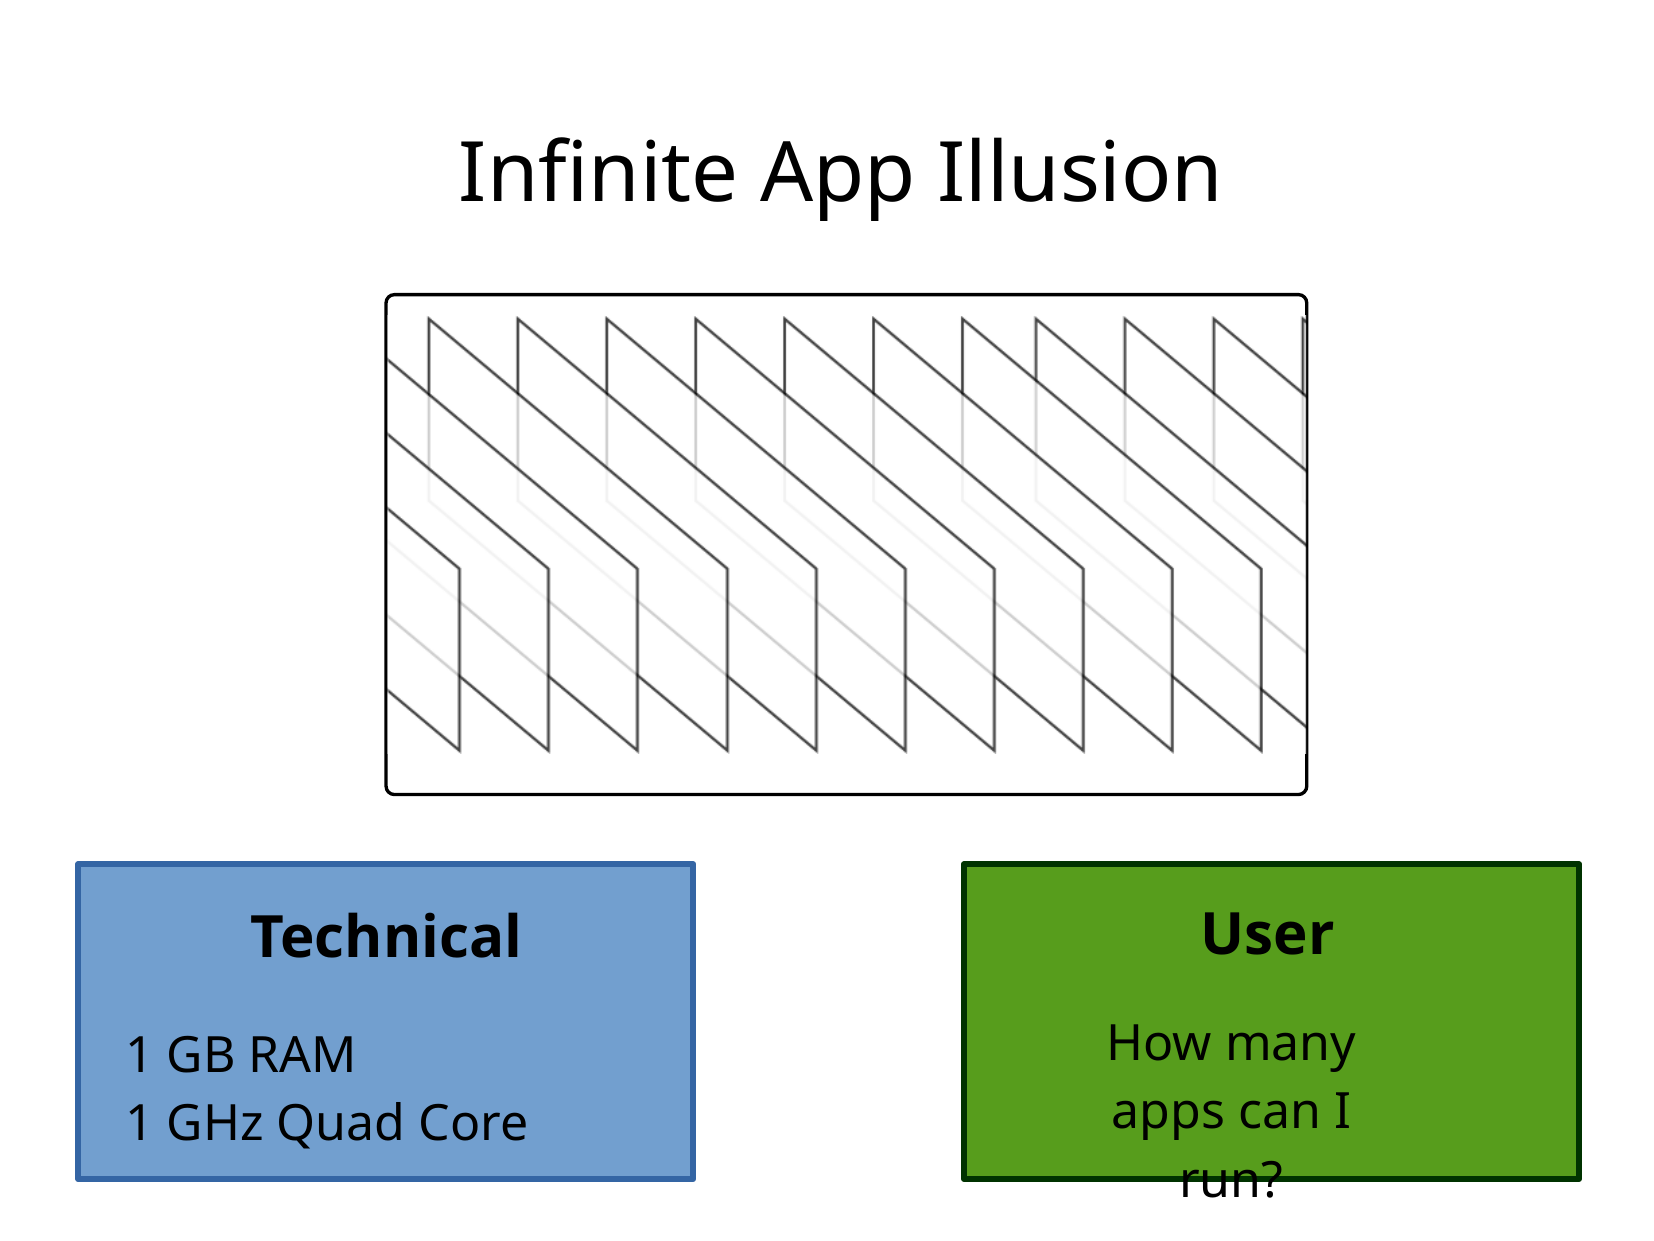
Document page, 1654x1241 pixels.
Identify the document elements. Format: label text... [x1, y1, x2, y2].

text_box 1 GB RAM 1 GHz Quad Core [110, 1011, 526, 1139]
picture [351, 259, 1342, 830]
text_box How many apps can I run? [1091, 999, 1452, 1184]
text_box Technical [235, 888, 524, 969]
text_box [964, 864, 1580, 1180]
text_box Infinite App Illusion [444, 105, 1231, 214]
text_box [78, 864, 694, 1180]
text_box User [1185, 885, 1344, 967]
